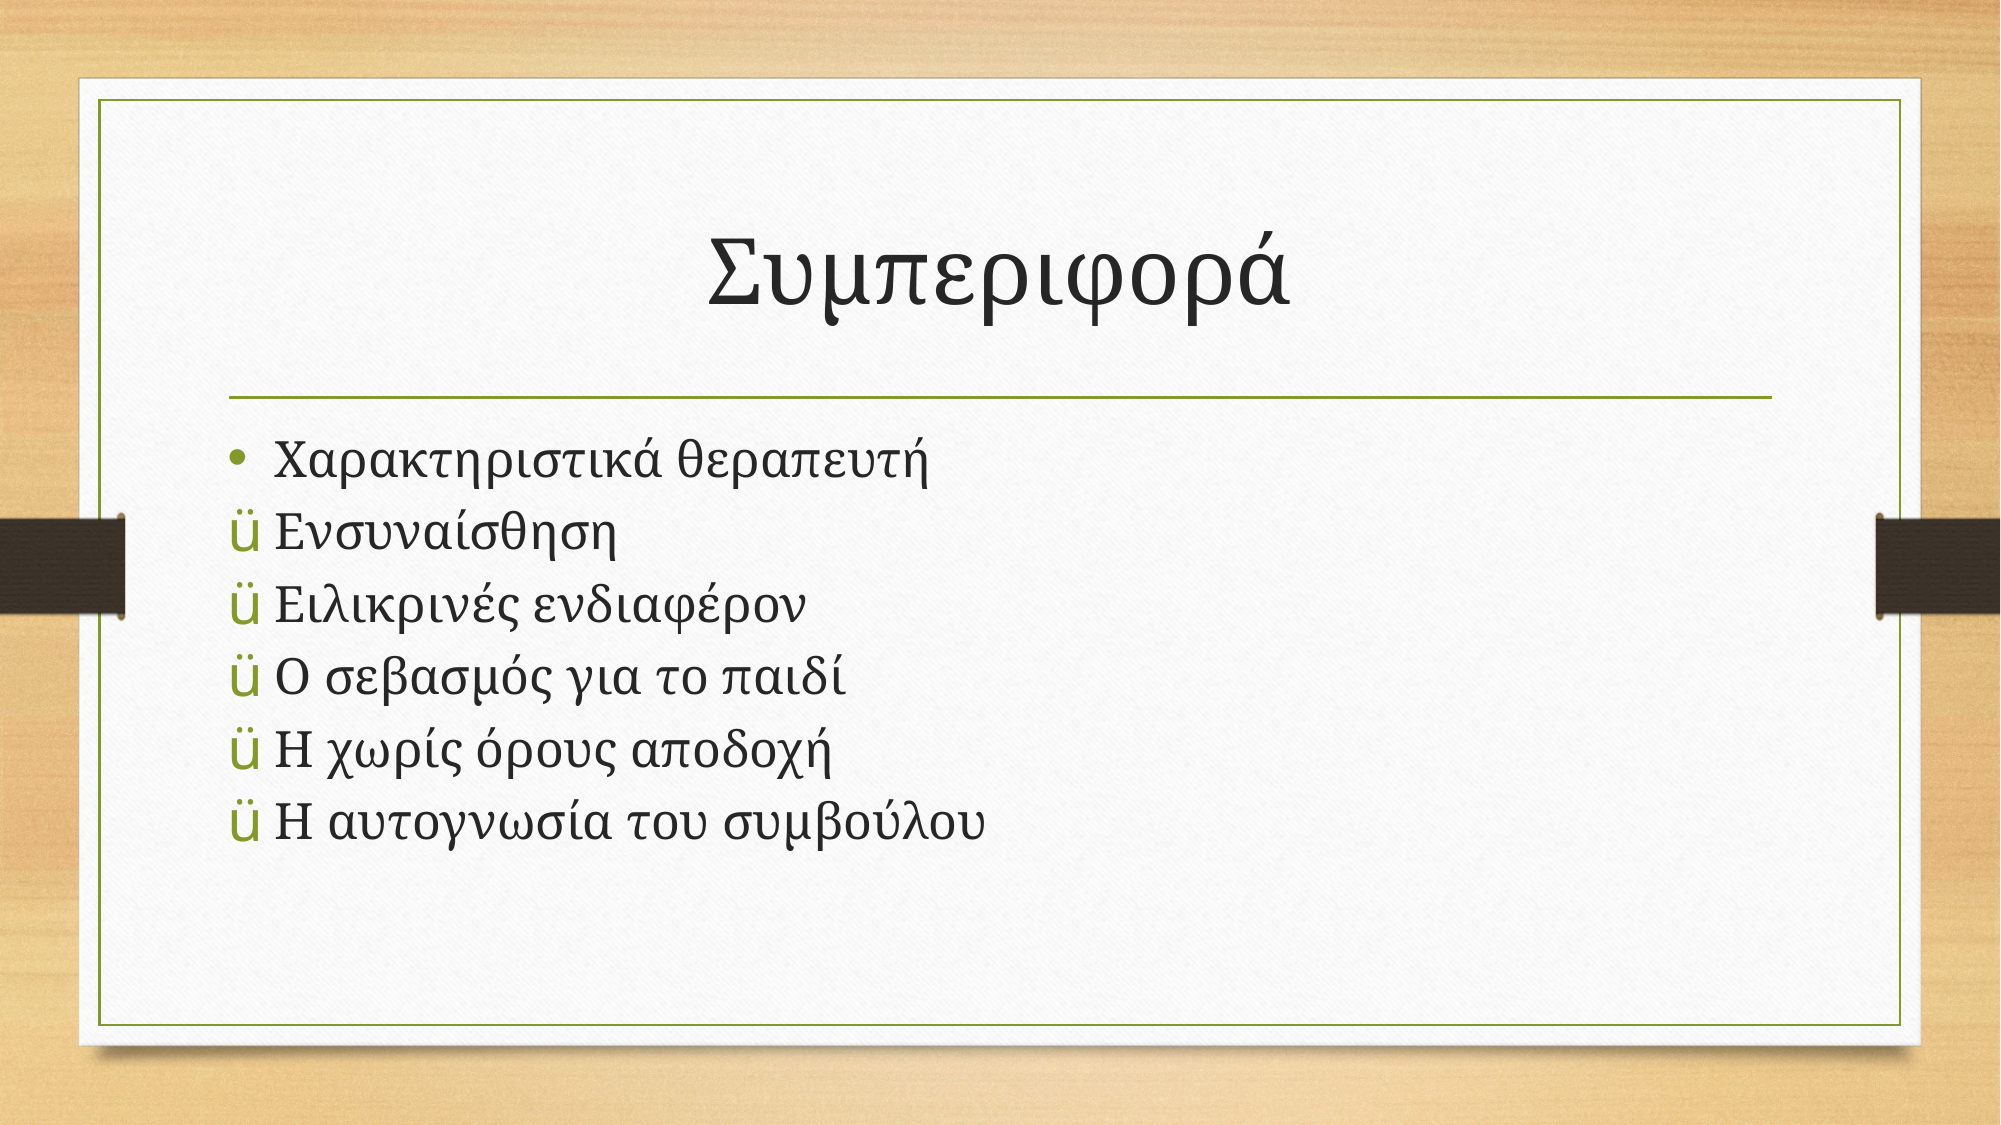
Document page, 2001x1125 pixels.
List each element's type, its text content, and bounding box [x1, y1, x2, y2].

title Συμπεριφορά [212, 161, 1788, 376]
list Χαρακτηριστικά θεραπευτή Ενσυναίσθηση Ειλικρινές ενδιαφέρον Ο σεβασμός για το παιδί Η χωρίς όρους αποδοχή Η αυτογνωσία του συμβούλου [212, 419, 1788, 964]
